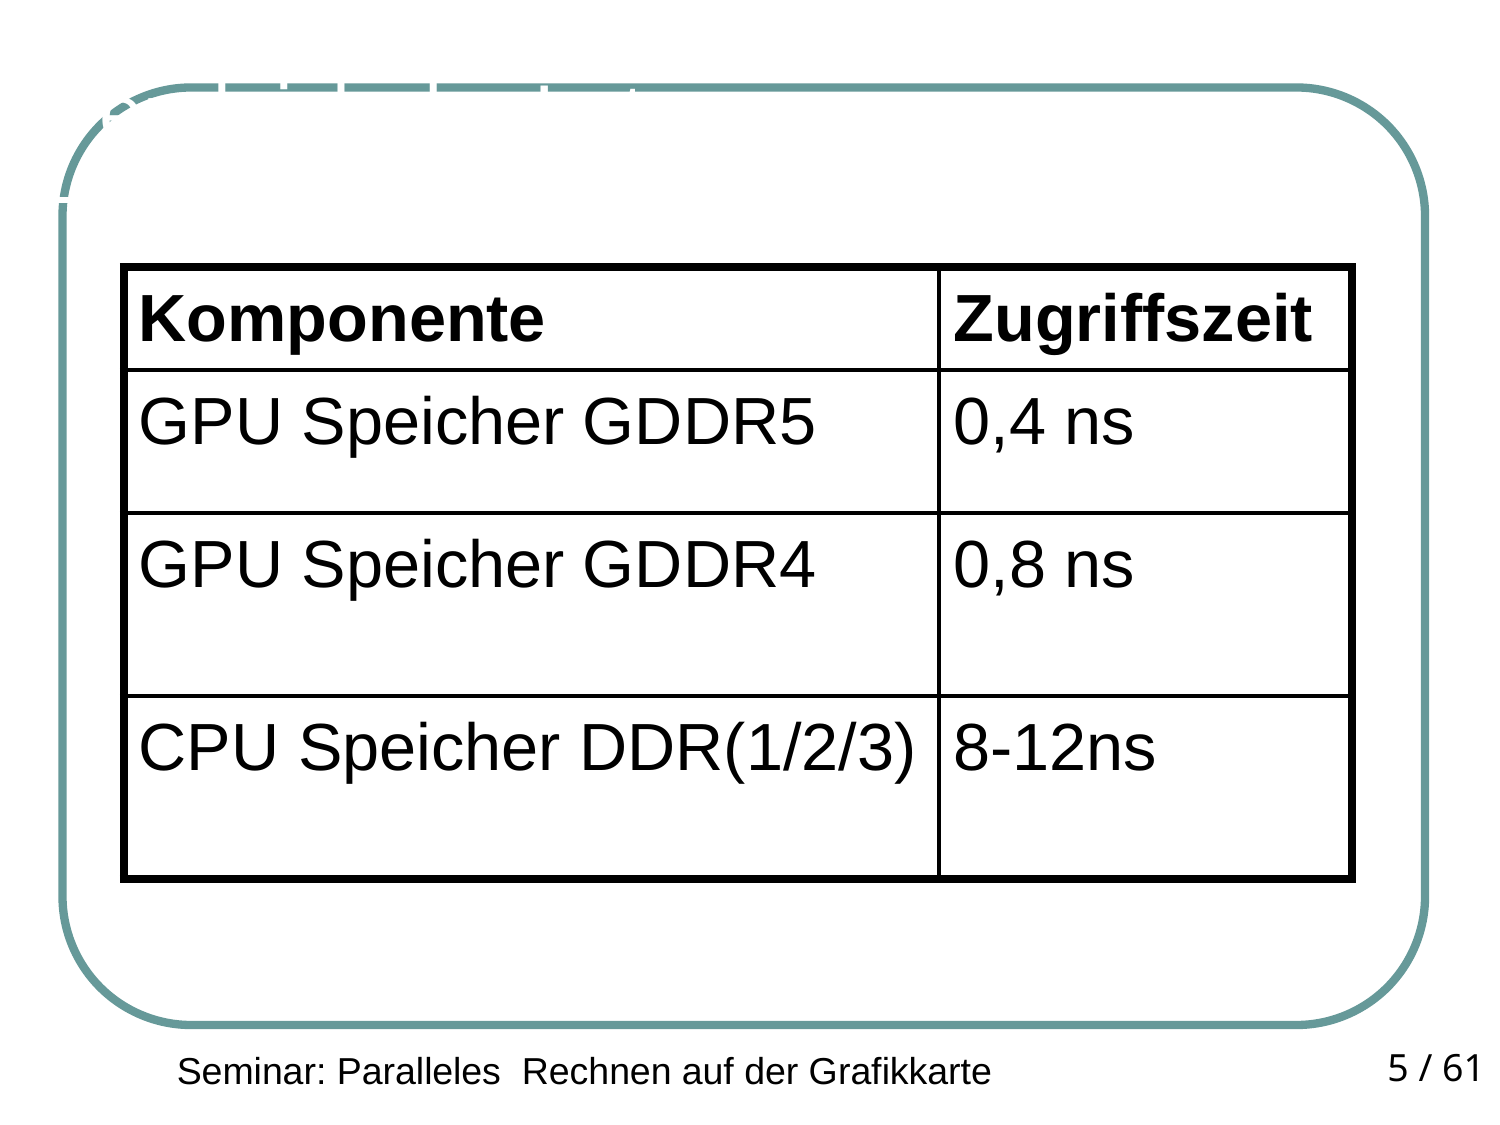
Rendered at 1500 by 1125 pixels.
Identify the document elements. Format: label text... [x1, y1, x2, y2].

table_header Zugriffszeit [941, 271, 1348, 368]
table_cell 0,8 ns [941, 515, 1348, 694]
table_cell CPU Speicher DDR(1/2/3) [128, 698, 937, 875]
title Vergleich der Latenzen [31, 37, 1347, 188]
table_cell 8-12ns [941, 698, 1348, 875]
table_cell GPU Speicher GDDR4 [128, 515, 937, 694]
table_cell 0,4 ns [941, 372, 1348, 511]
table_cell GPU Speicher GDDR5 [128, 372, 937, 511]
table_header Komponente [128, 271, 937, 368]
